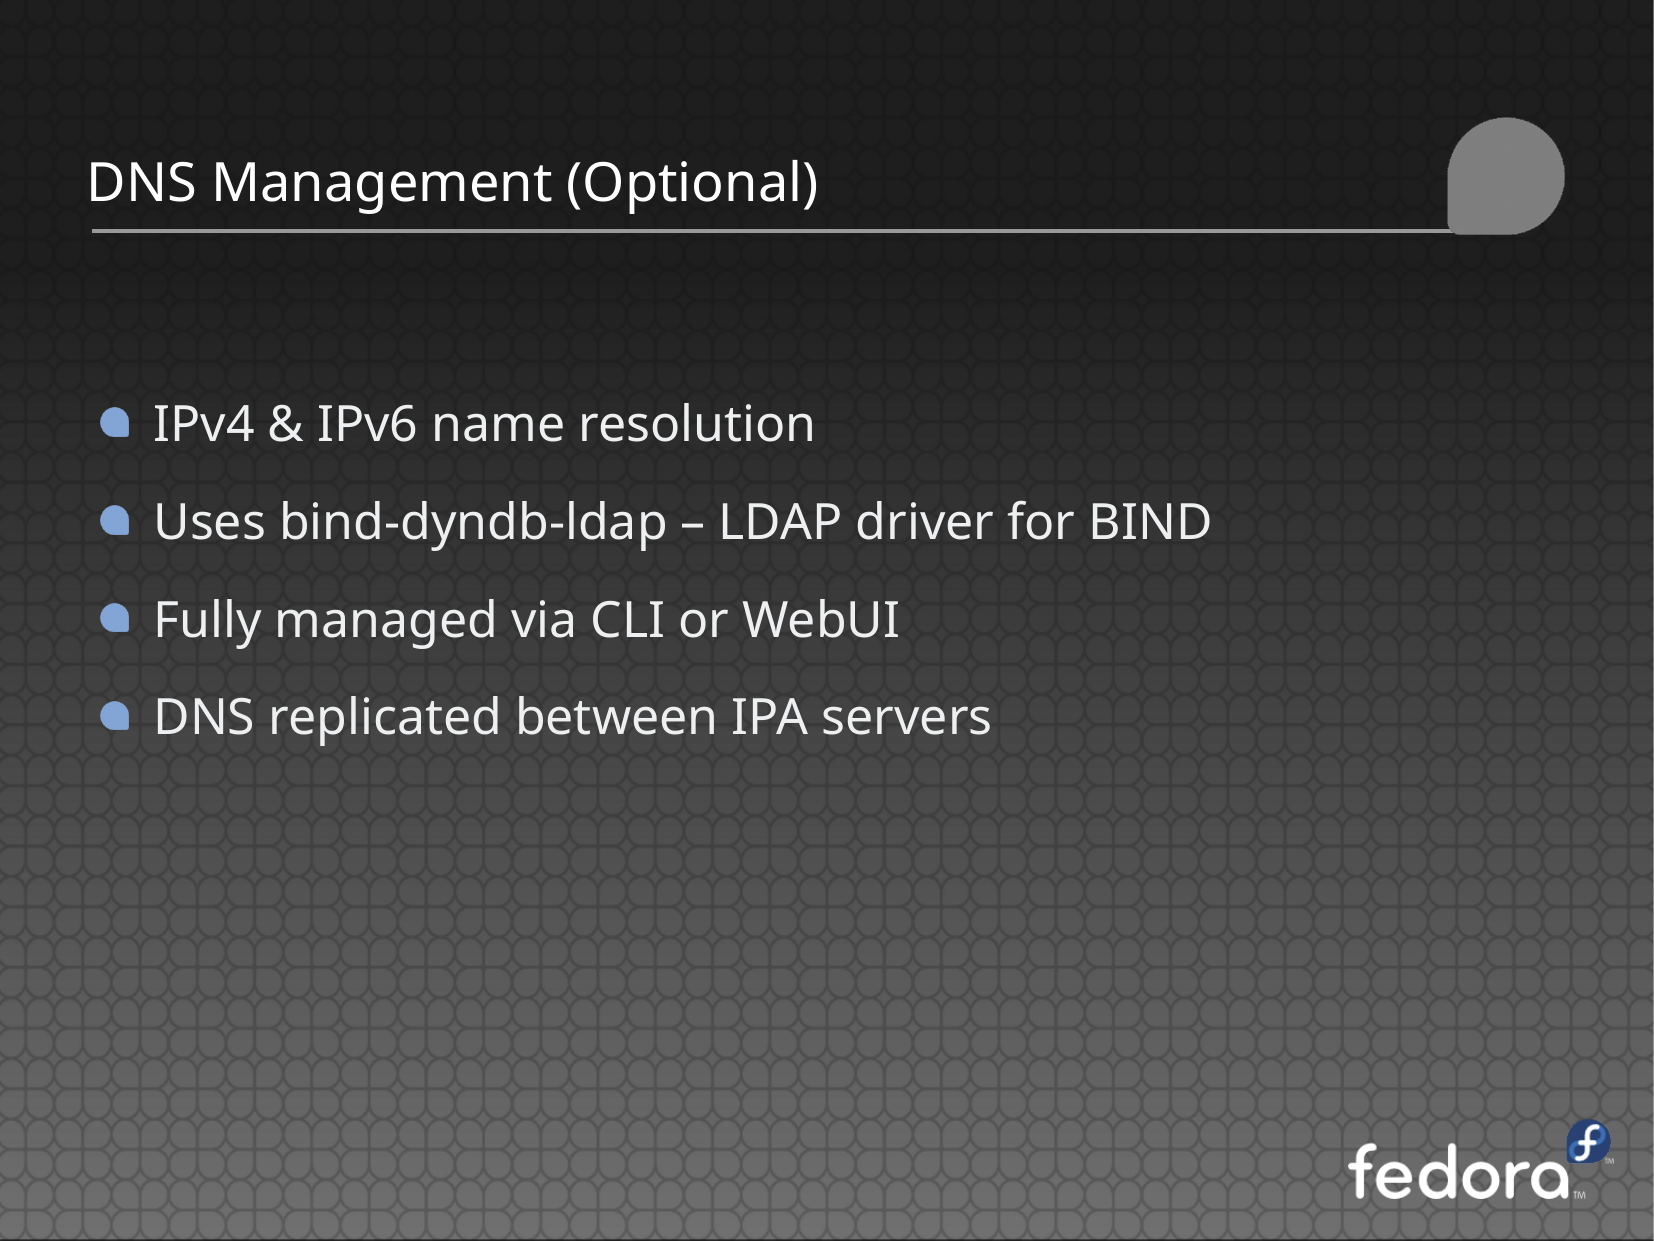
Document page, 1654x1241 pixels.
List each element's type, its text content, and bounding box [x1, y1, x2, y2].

list IPv4 & IPv6 name resolution Uses bind-dyndb-ldap – LDAP driver for BIND Fully managed via CLI or WebUI DNS replicated between IPA servers [82, 290, 1571, 1010]
picture [0, 0, 1654, 1241]
title DNS Management (Optional) [86, 112, 1576, 249]
